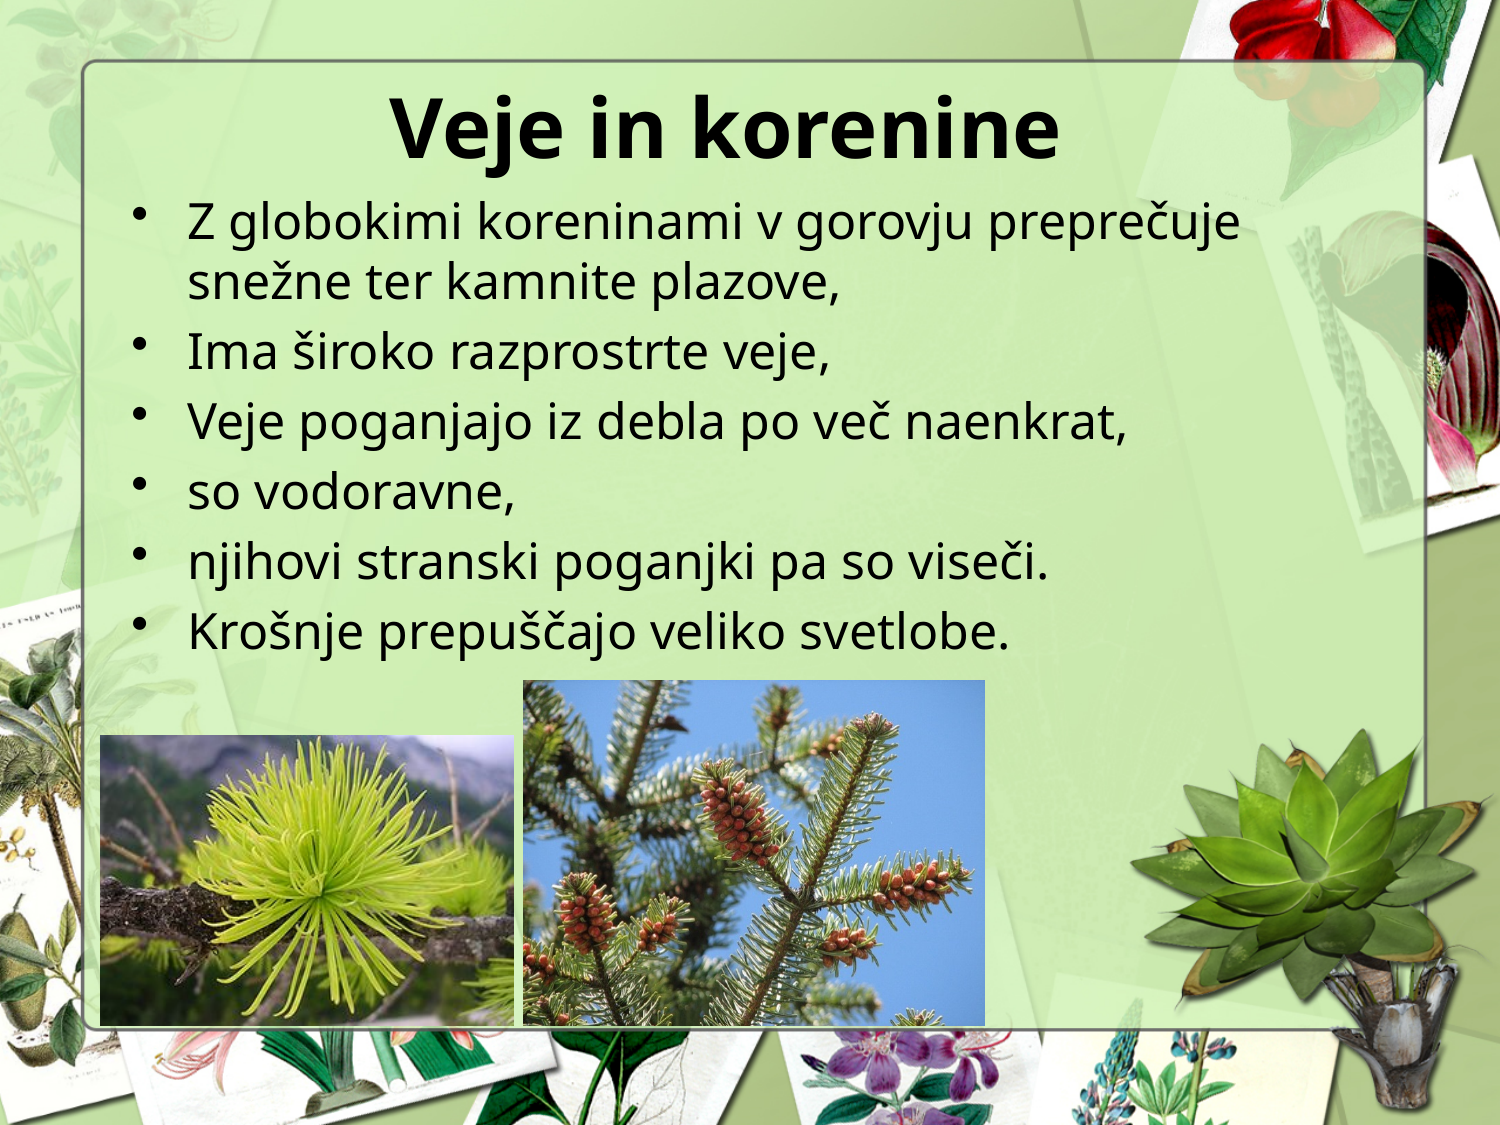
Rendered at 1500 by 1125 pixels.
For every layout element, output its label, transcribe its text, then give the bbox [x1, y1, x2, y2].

list Z globokimi koreninami v gorovju preprečuje snežne ter kamnite plazove, Ima široko razprostrte veje, Veje poganjajo iz debla po več naenkrat, so vodoravne, njihovi stranski poganjki pa so viseči. Krošnje prepuščajo veliko svetlobe. [116, 182, 1392, 858]
title Veje in korenine [88, 31, 1364, 219]
picture [0, 0, 1500, 1125]
